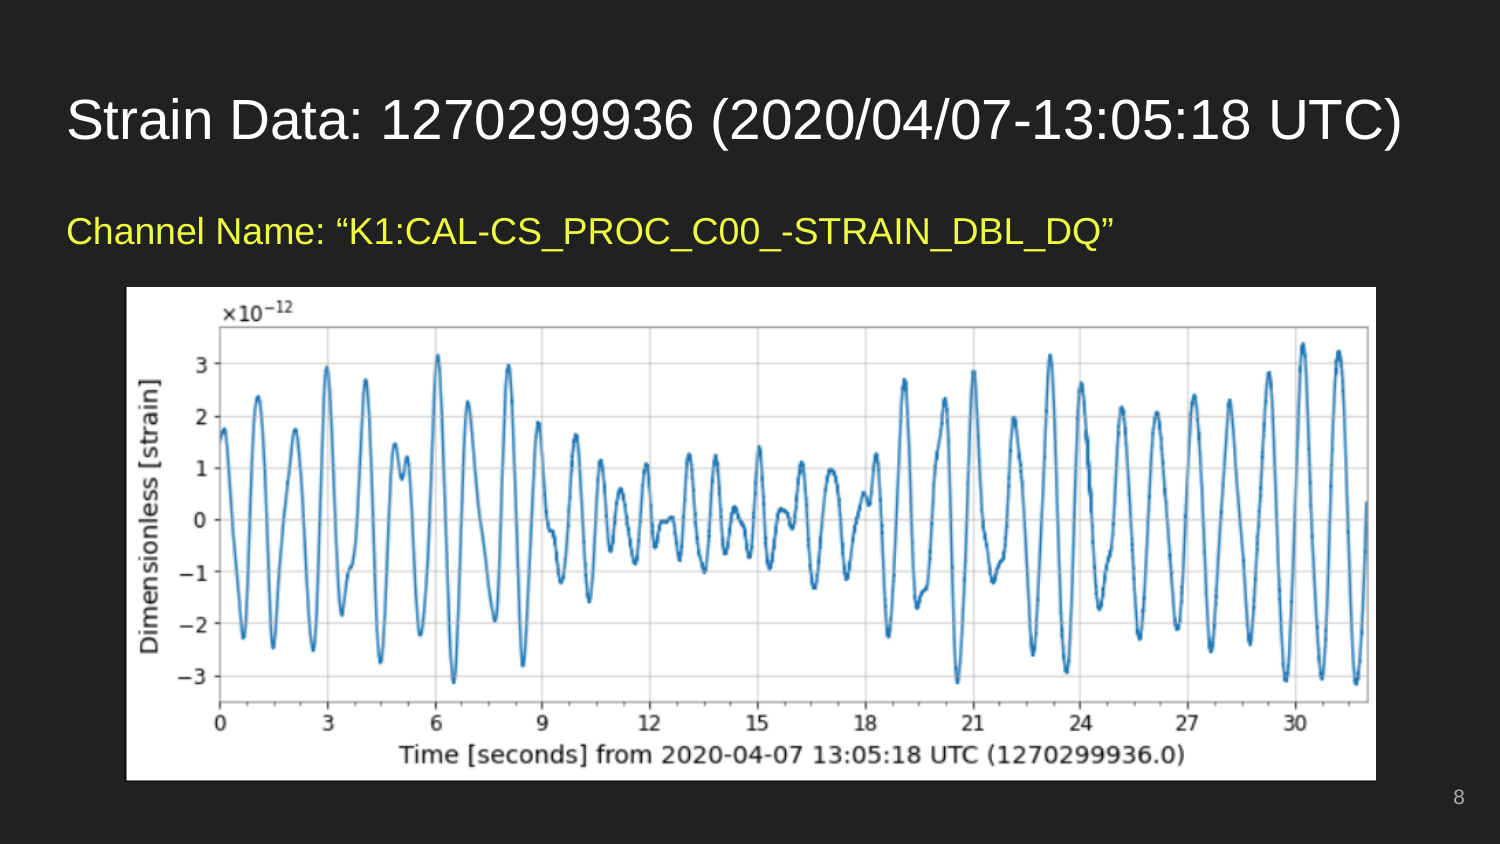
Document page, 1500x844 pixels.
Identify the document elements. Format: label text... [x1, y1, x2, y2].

picture [124, 287, 1376, 782]
list Channel Name: “K1:CAL-CS_PROC_C00_-STRAIN_DBL_DQ” [51, 189, 1449, 750]
slide_number <number> [1389, 764, 1480, 830]
title Strain Data: 1270299936 (2020/04/07-13:05:18 UTC) [51, 72, 1449, 167]
